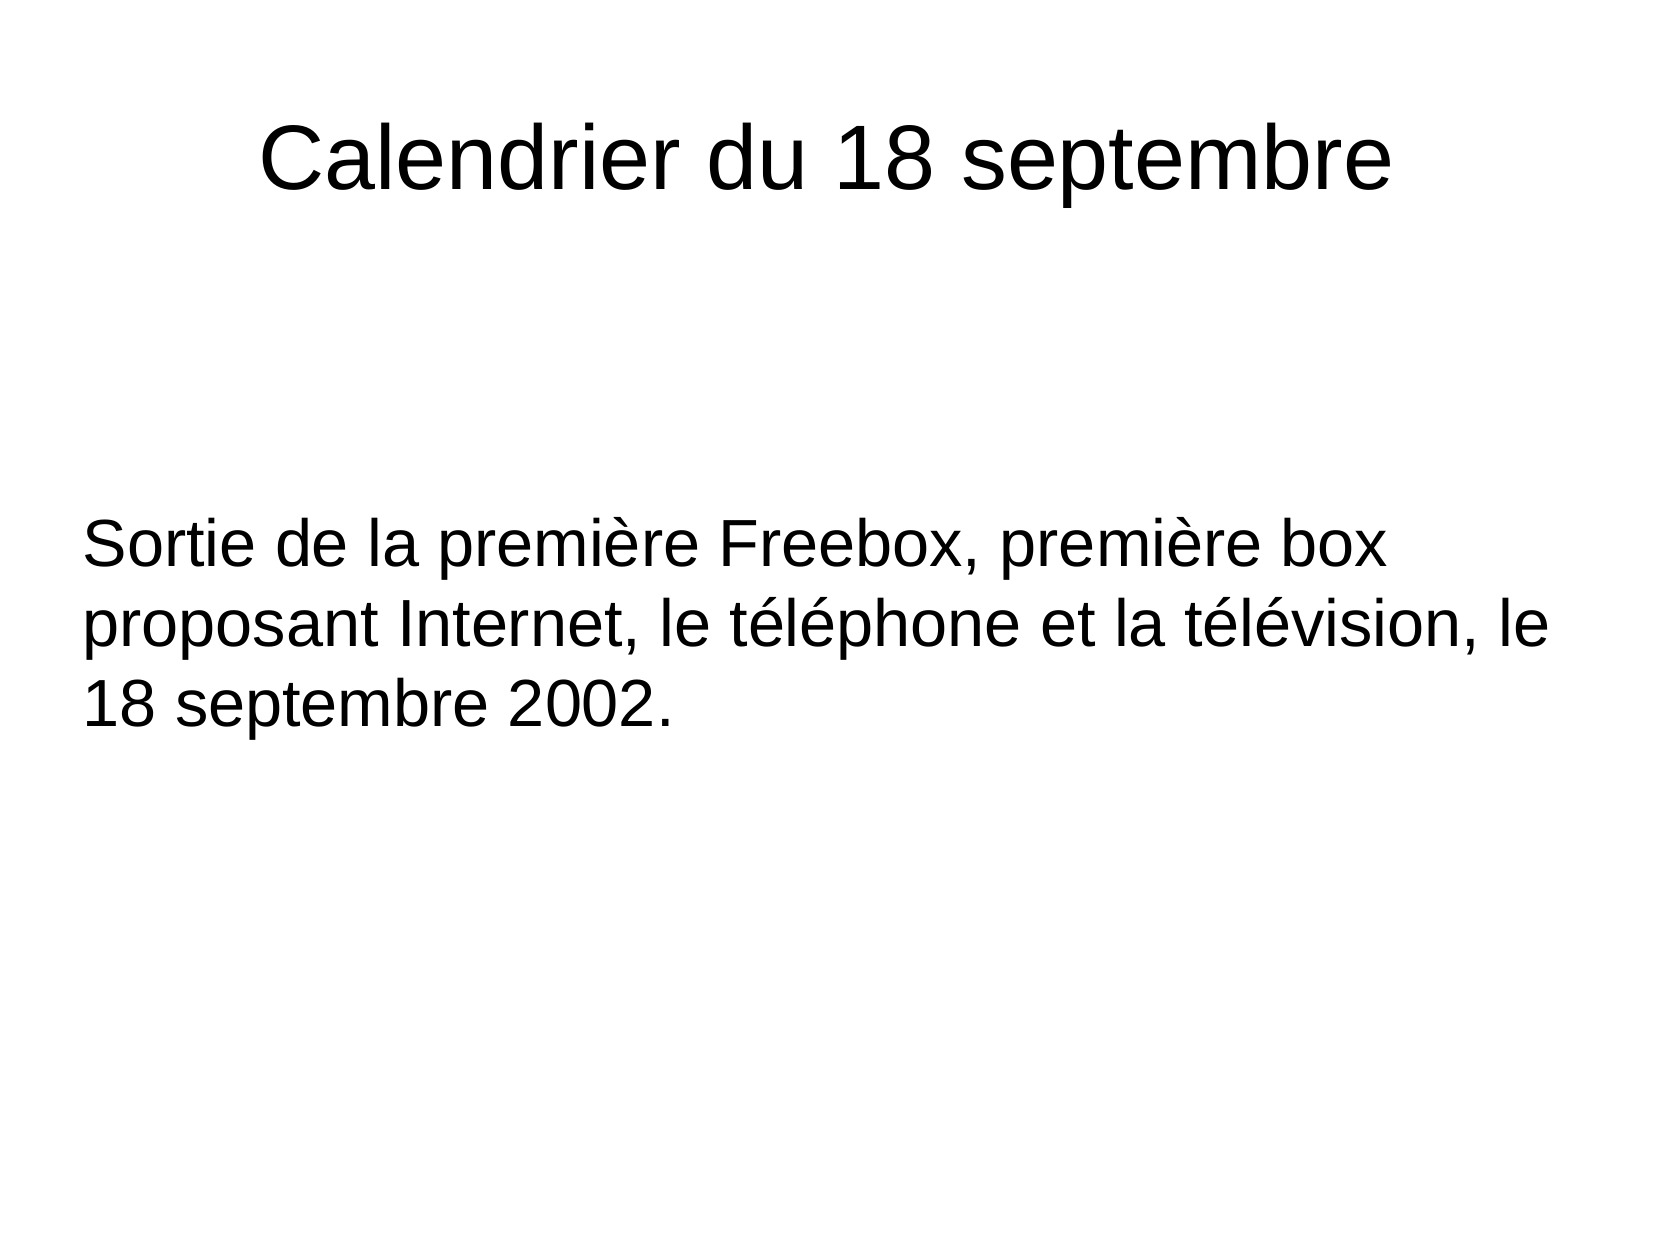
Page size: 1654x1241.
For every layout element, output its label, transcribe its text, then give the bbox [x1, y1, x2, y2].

list Sortie de la première Freebox, première box proposant Internet, le téléphone et la télévision, le 18 septembre 2002. [82, 290, 1571, 749]
title Calendrier du 18 septembre [82, 49, 1571, 257]
